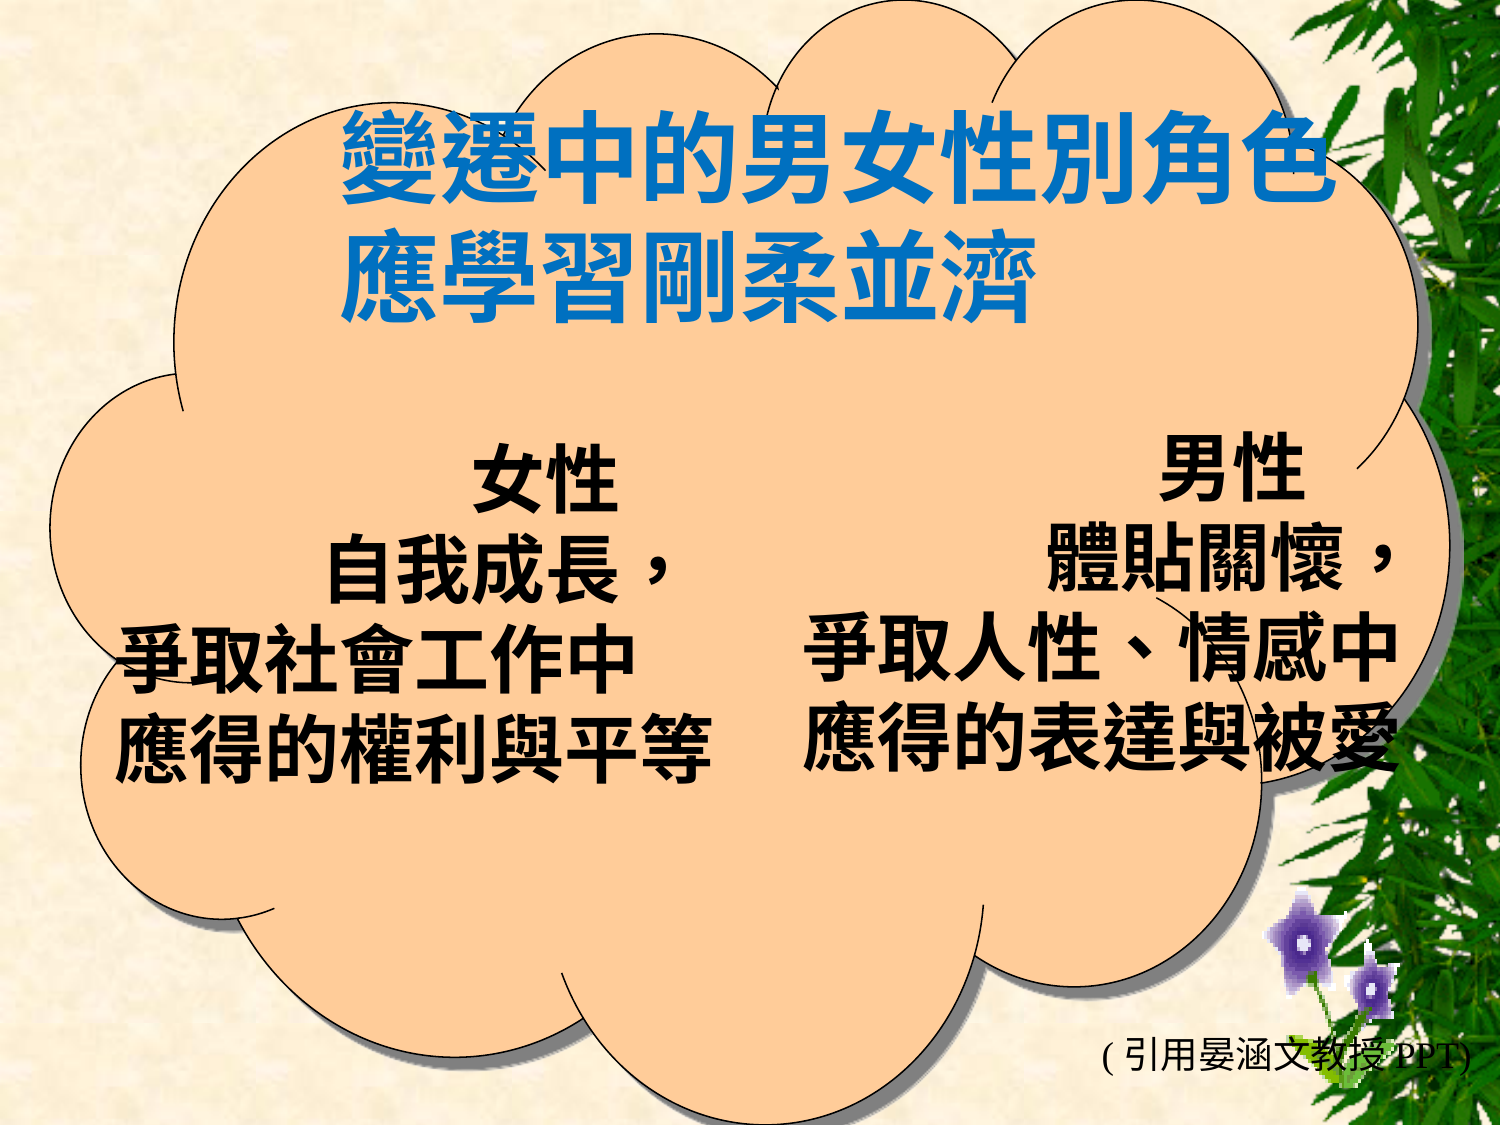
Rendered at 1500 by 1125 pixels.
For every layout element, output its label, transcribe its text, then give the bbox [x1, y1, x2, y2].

text_box (引用晏涵文教授PPT) [1086, 1023, 1500, 1084]
text_box 男性 體貼關懷， 爭取人性、情感中 應得的表達與被愛 [787, 412, 1476, 789]
text_box 變遷中的男女性別角色 應學習剛柔並濟 [324, 87, 1356, 343]
text_box [49, 114, 1418, 1125]
picture [1262, 887, 1400, 1023]
picture [1262, 1084, 1400, 1088]
text_box 女性 自我成長， 爭取社會工作中 應得的權利與平等 [99, 425, 763, 801]
text_box [536, 0, 1274, 87]
